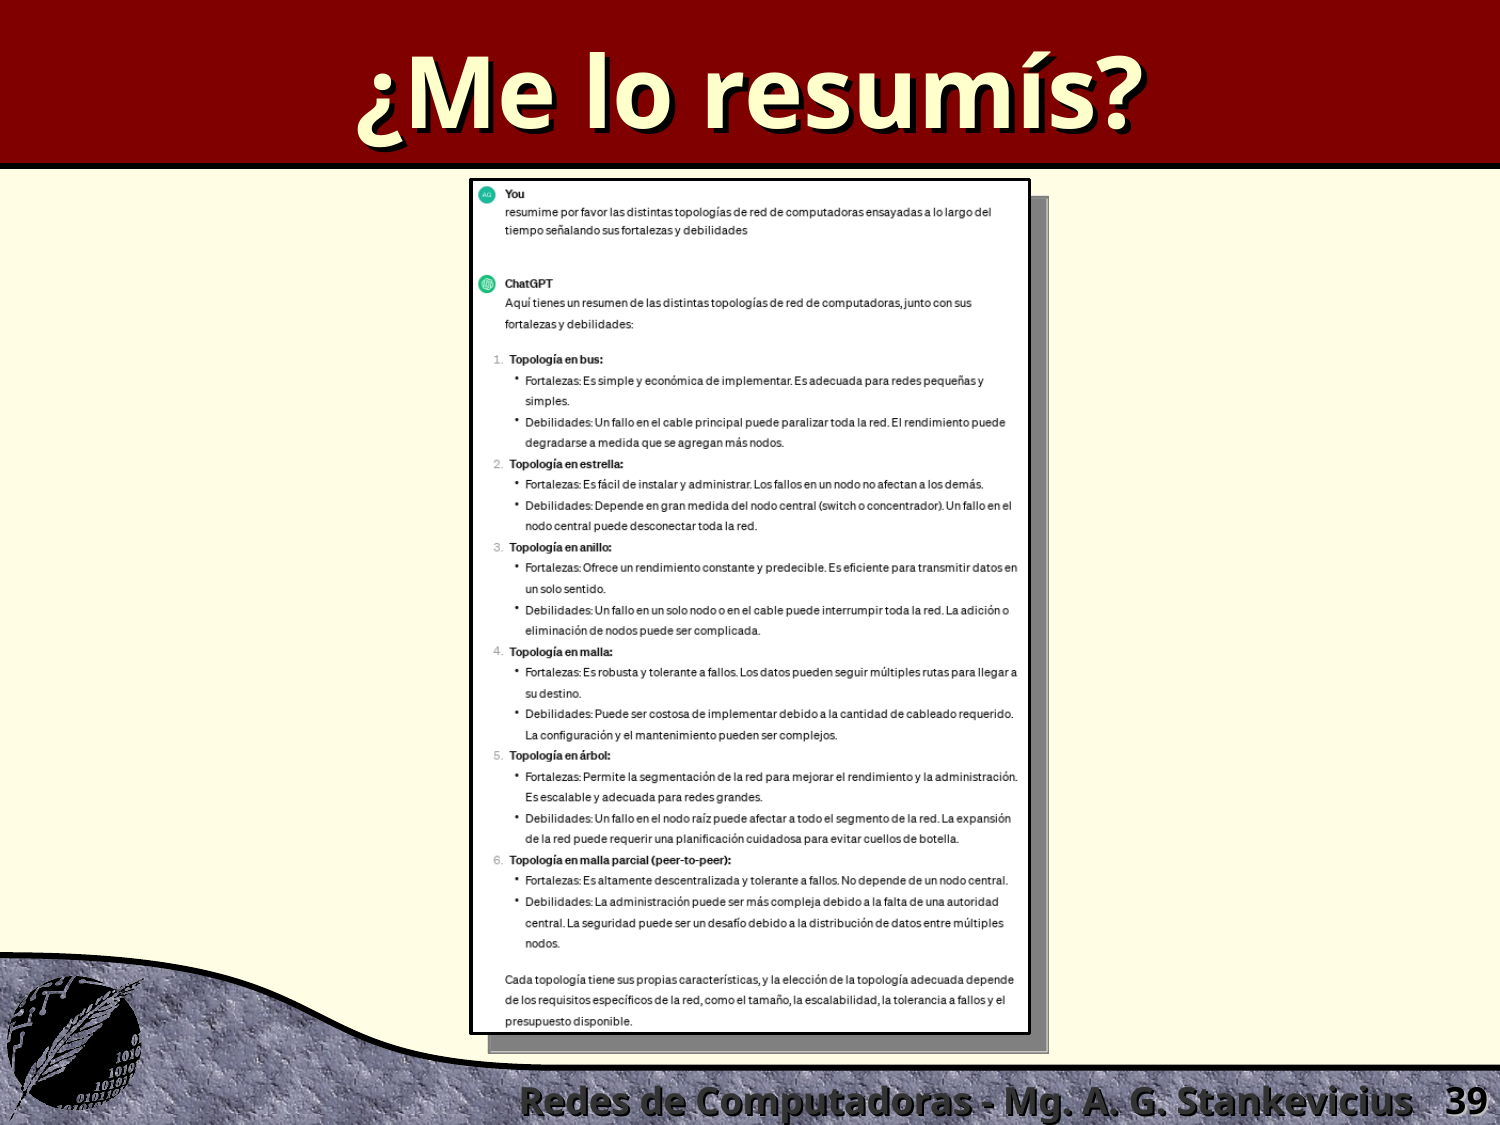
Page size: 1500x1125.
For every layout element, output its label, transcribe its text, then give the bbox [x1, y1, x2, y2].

picture [472, 180, 1028, 1033]
picture [790, 1100, 795, 1110]
title ¿Me lo resumís? [15, 5, 1485, 160]
picture [1047, 1100, 1054, 1110]
picture [0, 959, 1500, 1125]
